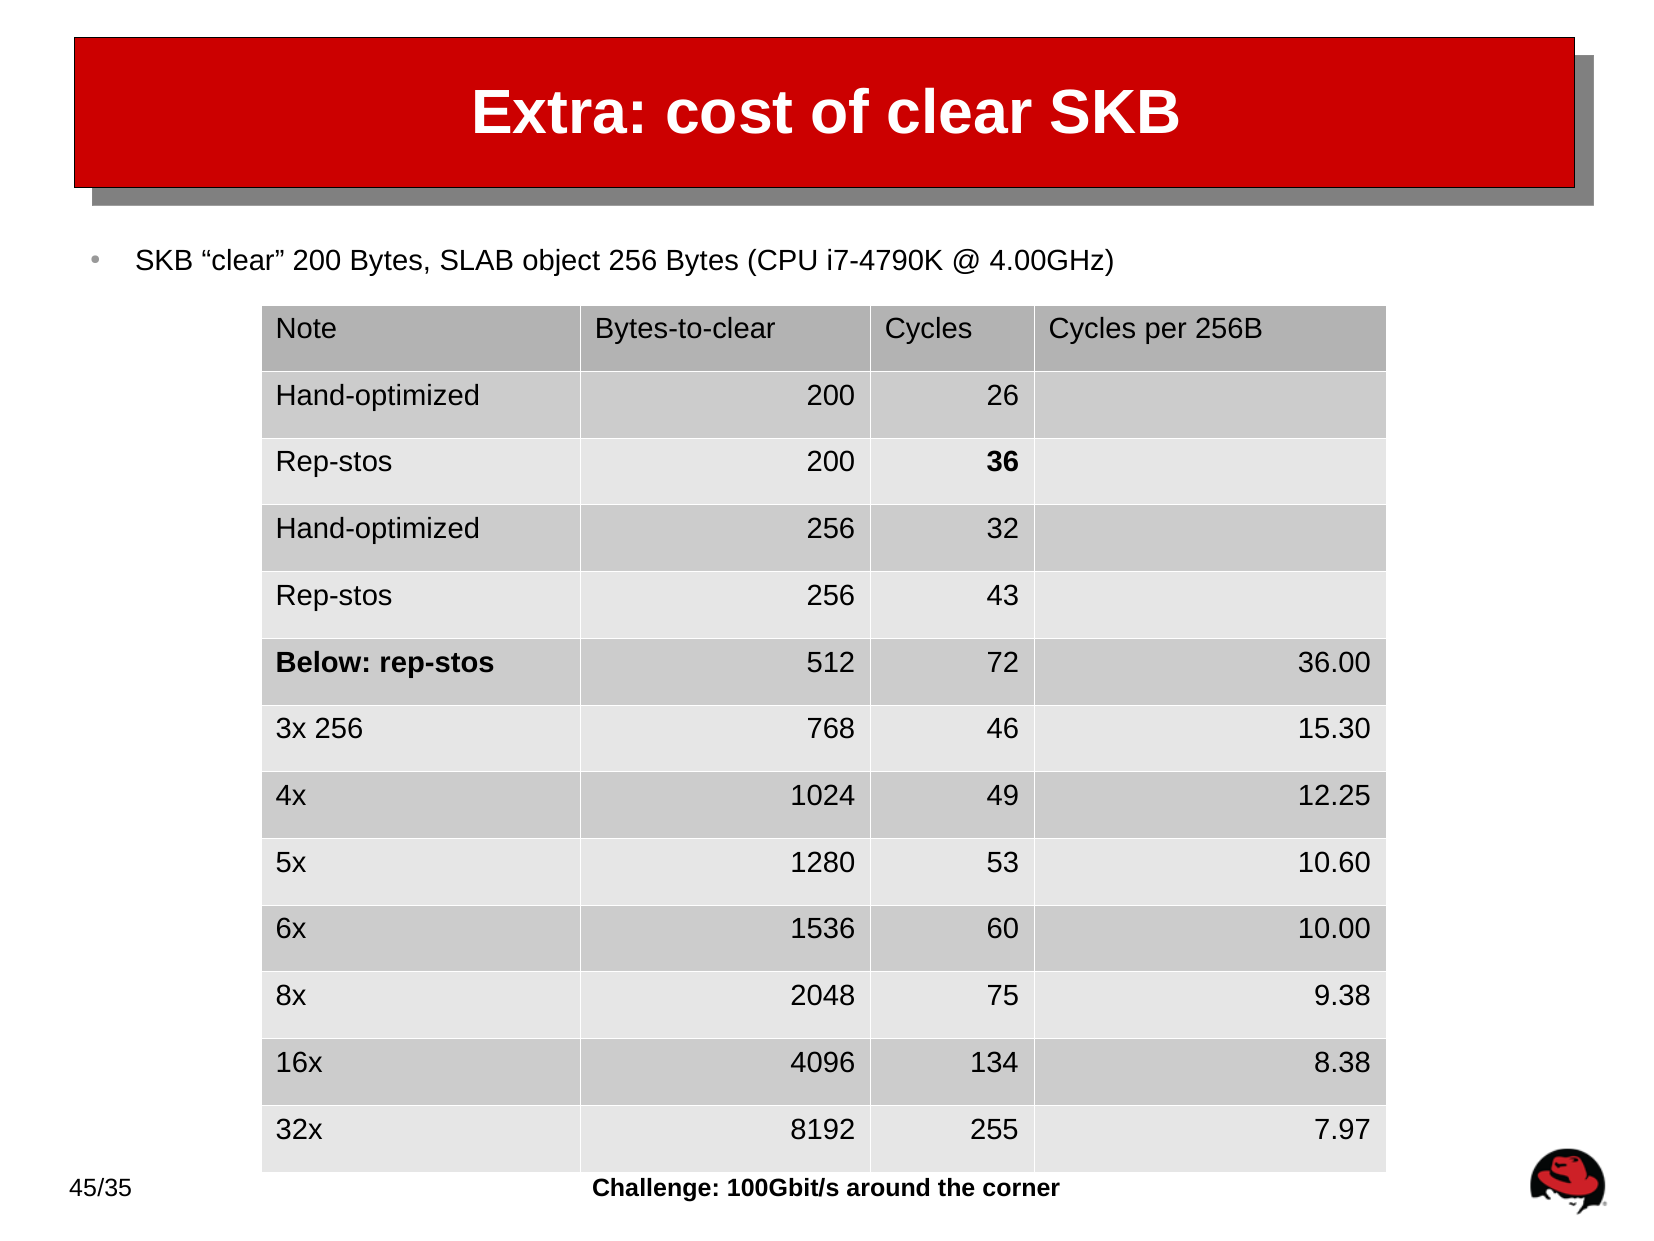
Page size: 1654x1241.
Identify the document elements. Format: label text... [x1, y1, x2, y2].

table_cell 768 [581, 706, 870, 771]
title Extra: cost of clear SKB [82, 37, 1571, 188]
table_cell Hand-optimized [262, 372, 580, 438]
table_header Cycles per 256B [1035, 306, 1386, 371]
picture [1529, 1146, 1613, 1224]
table_cell 36 [871, 439, 1034, 504]
table_cell 49 [871, 772, 1034, 838]
table_cell 6x [262, 906, 580, 971]
list SKB “clear” 200 Bytes, SLAB object 256 Bytes (CPU i7-4790K @ 4.00GHz) [75, 243, 1564, 582]
table_cell [1035, 572, 1386, 638]
table_cell 46 [871, 706, 1034, 771]
table_cell 16x [262, 1039, 580, 1105]
table_cell 256 [581, 505, 870, 571]
table_cell 10.00 [1035, 906, 1386, 971]
table_cell 200 [581, 372, 870, 438]
table_cell [1035, 505, 1386, 571]
table_cell 75 [871, 972, 1034, 1038]
table_cell 8192 [581, 1106, 870, 1172]
table_cell 8.38 [1035, 1039, 1386, 1105]
table_cell Below: rep-stos [262, 639, 580, 705]
table_cell 9.38 [1035, 972, 1386, 1038]
table_cell 5x [262, 839, 580, 905]
table_cell 4x [262, 772, 580, 838]
table_header Cycles [871, 306, 1034, 371]
table_cell 1024 [581, 772, 870, 838]
table_cell 255 [871, 1106, 1034, 1172]
table_cell [1035, 372, 1386, 438]
table_cell 32x [262, 1106, 580, 1172]
table_cell 200 [581, 439, 870, 504]
table_cell 4096 [581, 1039, 870, 1105]
table_cell 134 [871, 1039, 1034, 1105]
table_cell 7.97 [1035, 1106, 1386, 1172]
table_cell 15.30 [1035, 706, 1386, 771]
table_header Note [262, 306, 580, 371]
table_cell 1280 [581, 839, 870, 905]
table_cell 72 [871, 639, 1034, 705]
table_cell 3x 256 [262, 706, 580, 771]
table_cell 2048 [581, 972, 870, 1038]
table_cell [1035, 439, 1386, 504]
table_cell 26 [871, 372, 1034, 438]
table_cell 256 [581, 572, 870, 638]
table_cell 60 [871, 906, 1034, 971]
table_cell 32 [871, 505, 1034, 571]
table_cell 512 [581, 639, 870, 705]
table_cell Rep-stos [262, 572, 580, 638]
table_cell 36.00 [1035, 639, 1386, 705]
table_cell Rep-stos [262, 439, 580, 504]
table_cell 8x [262, 972, 580, 1038]
table_cell 12.25 [1035, 772, 1386, 838]
table_cell 53 [871, 839, 1034, 905]
table_cell Hand-optimized [262, 505, 580, 571]
table_header Bytes-to-clear [581, 306, 870, 371]
table_cell 1536 [581, 906, 870, 971]
table_cell 43 [871, 572, 1034, 638]
table_cell 10.60 [1035, 839, 1386, 905]
